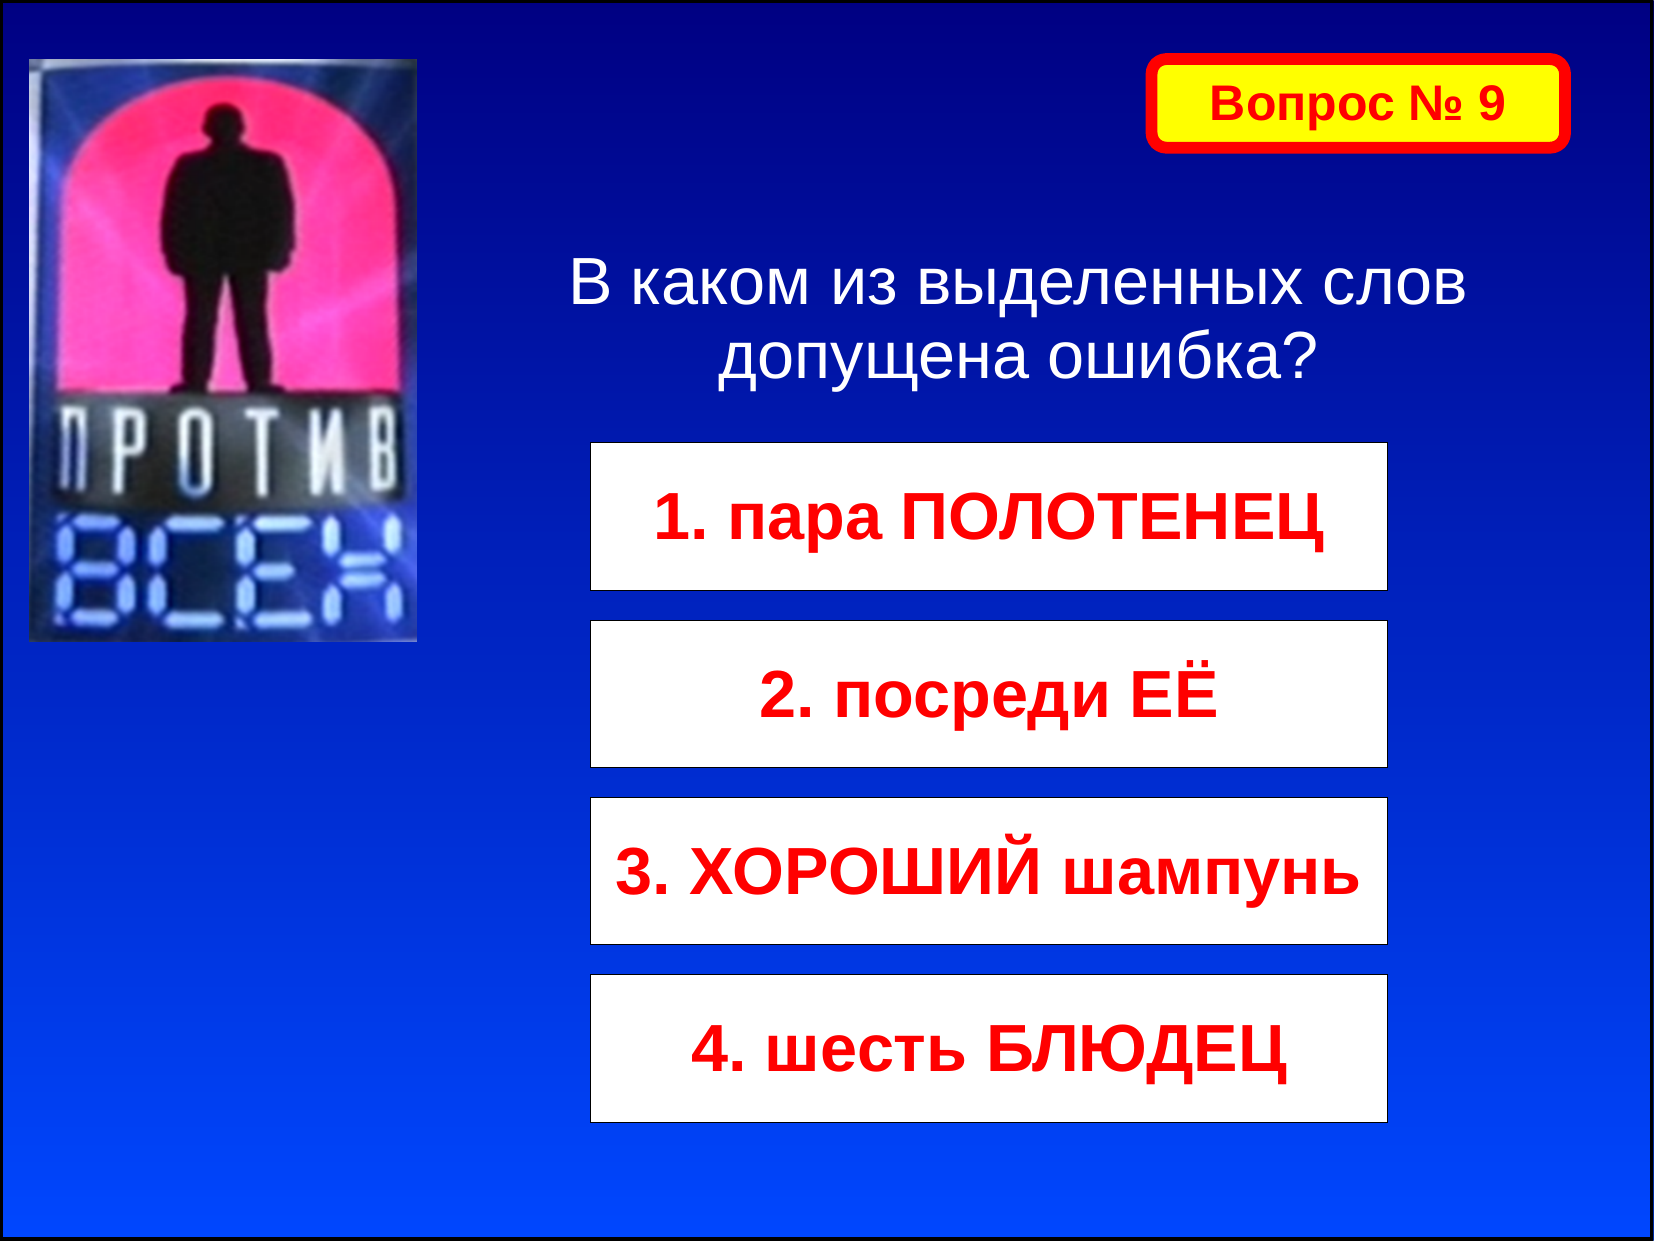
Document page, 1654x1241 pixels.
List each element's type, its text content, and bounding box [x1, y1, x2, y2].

text_box 2. посреди ЕЁ [590, 620, 1388, 768]
text_box 3. ХОРОШИЙ шампунь [590, 797, 1388, 945]
text_box Вопрос № 9 [1151, 59, 1566, 148]
text_box 4. шесть БЛЮДЕЦ [590, 974, 1388, 1123]
text_box 1. пара ПОЛОТЕНЕЦ [590, 442, 1388, 591]
text_box [0, 0, 1654, 1241]
text_box В каком из выделенных слов допущена ошибка? [442, 236, 1595, 401]
picture [29, 59, 417, 642]
